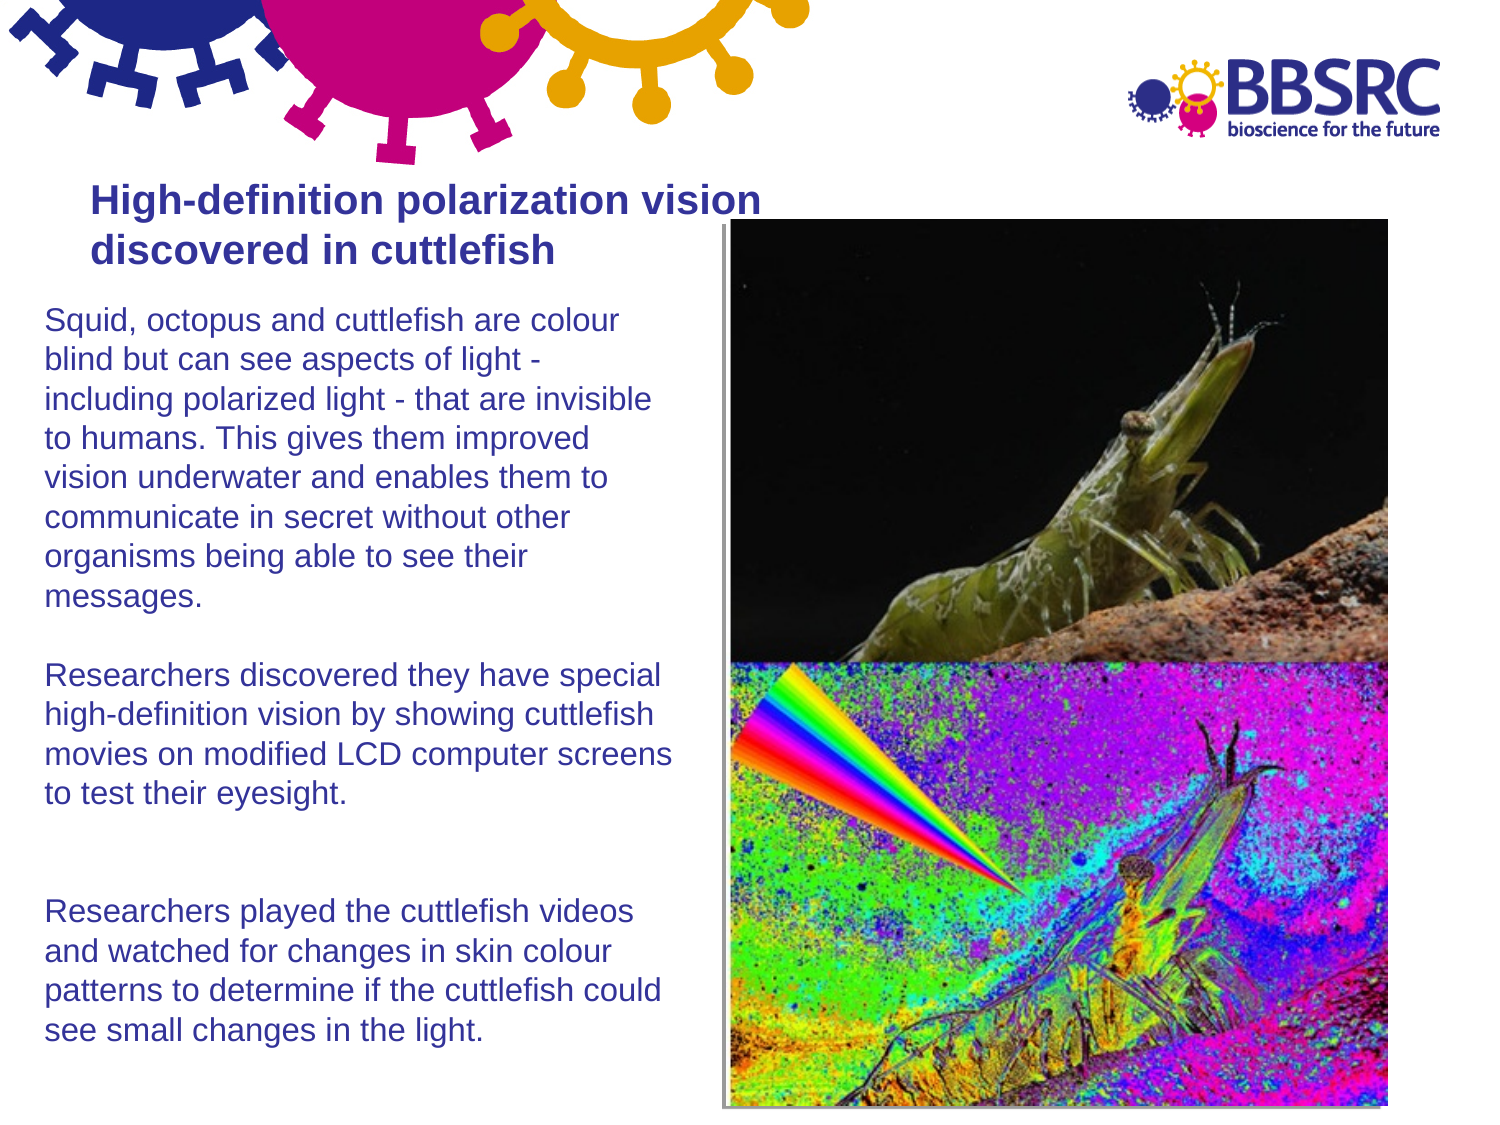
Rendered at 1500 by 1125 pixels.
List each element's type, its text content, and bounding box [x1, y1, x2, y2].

list Squid, octopus and cuttlefish are colour blind but can see aspects of light - including polarized light - that are invisible to humans. This gives them improved vision underwater and enables them to communicate in secret without other organisms being able to see their messages. Researchers discovered they have special high-definition vision by showing cuttlefish movies on modified LCD computer screens to test their eyesight. Researchers played the cuttlefish videos and watched for changes in skin colour patterns to determine if the cuttlefish could see small changes in the light. [29, 290, 691, 1061]
picture [726, 219, 1388, 1106]
title High-definition polarization vision discovered in cuttlefish [75, 160, 798, 281]
